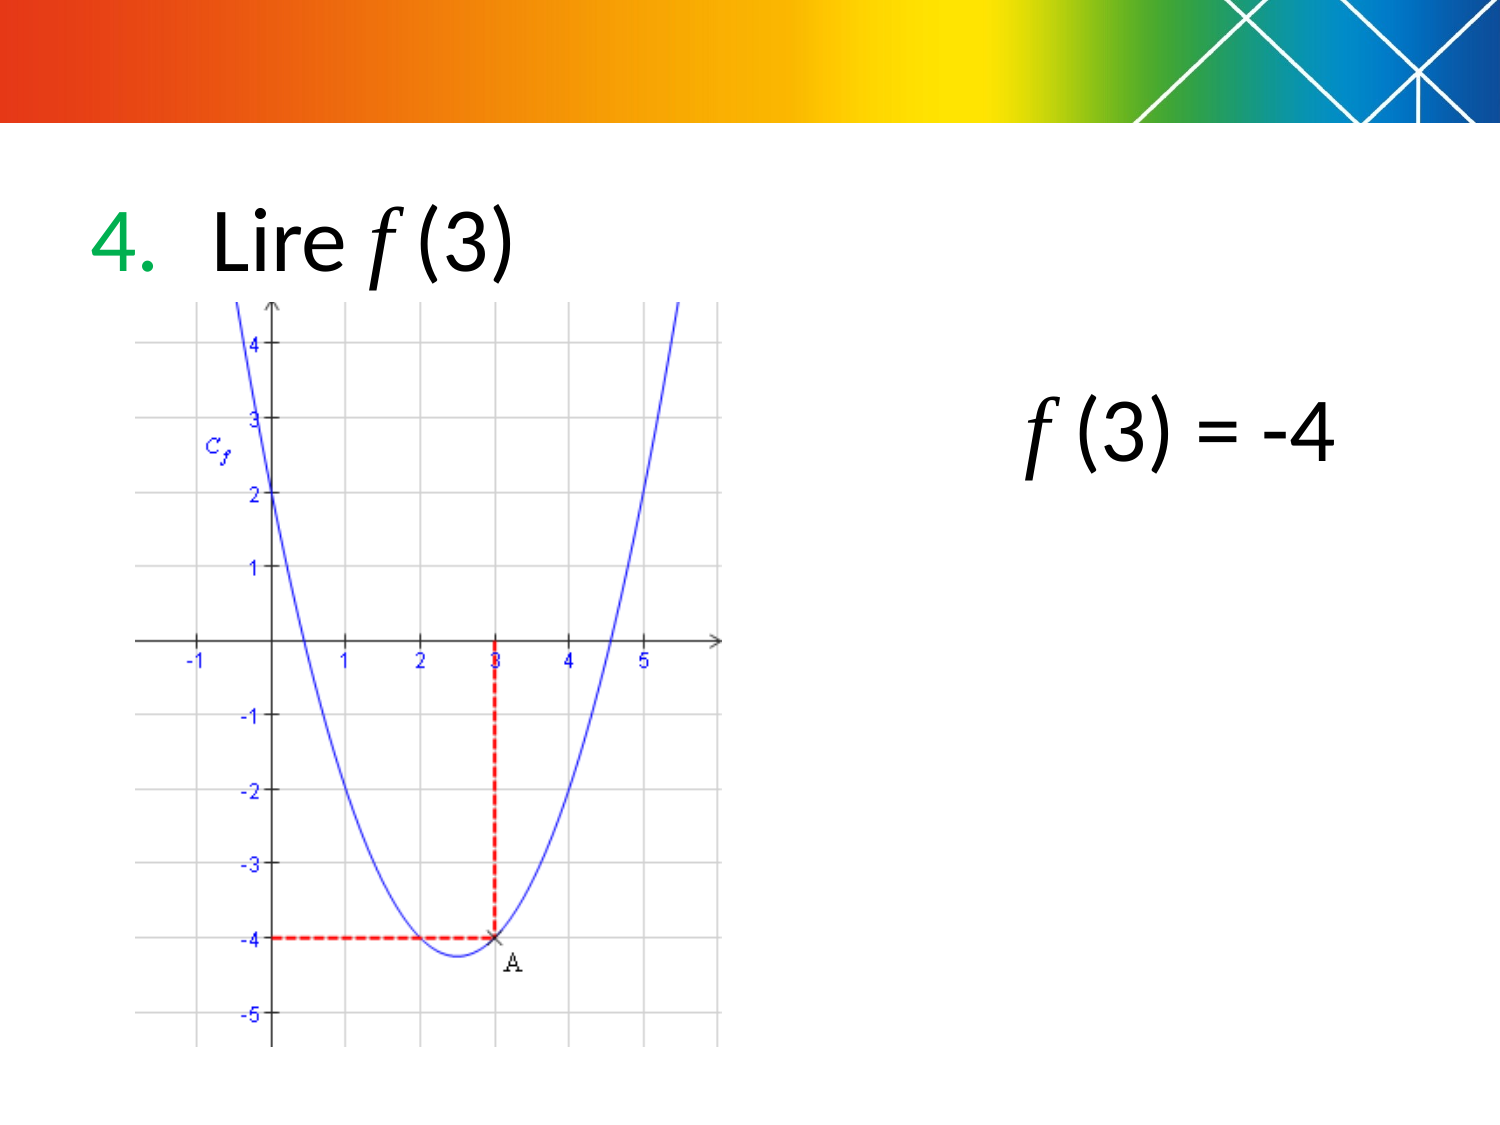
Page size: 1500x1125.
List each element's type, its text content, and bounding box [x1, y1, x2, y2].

title Lire f (3) [75, 163, 1426, 305]
picture [1340, 0, 1500, 123]
text_box f (3) = -4 [1009, 361, 1447, 488]
picture [0, 0, 1359, 123]
picture [135, 302, 722, 1047]
